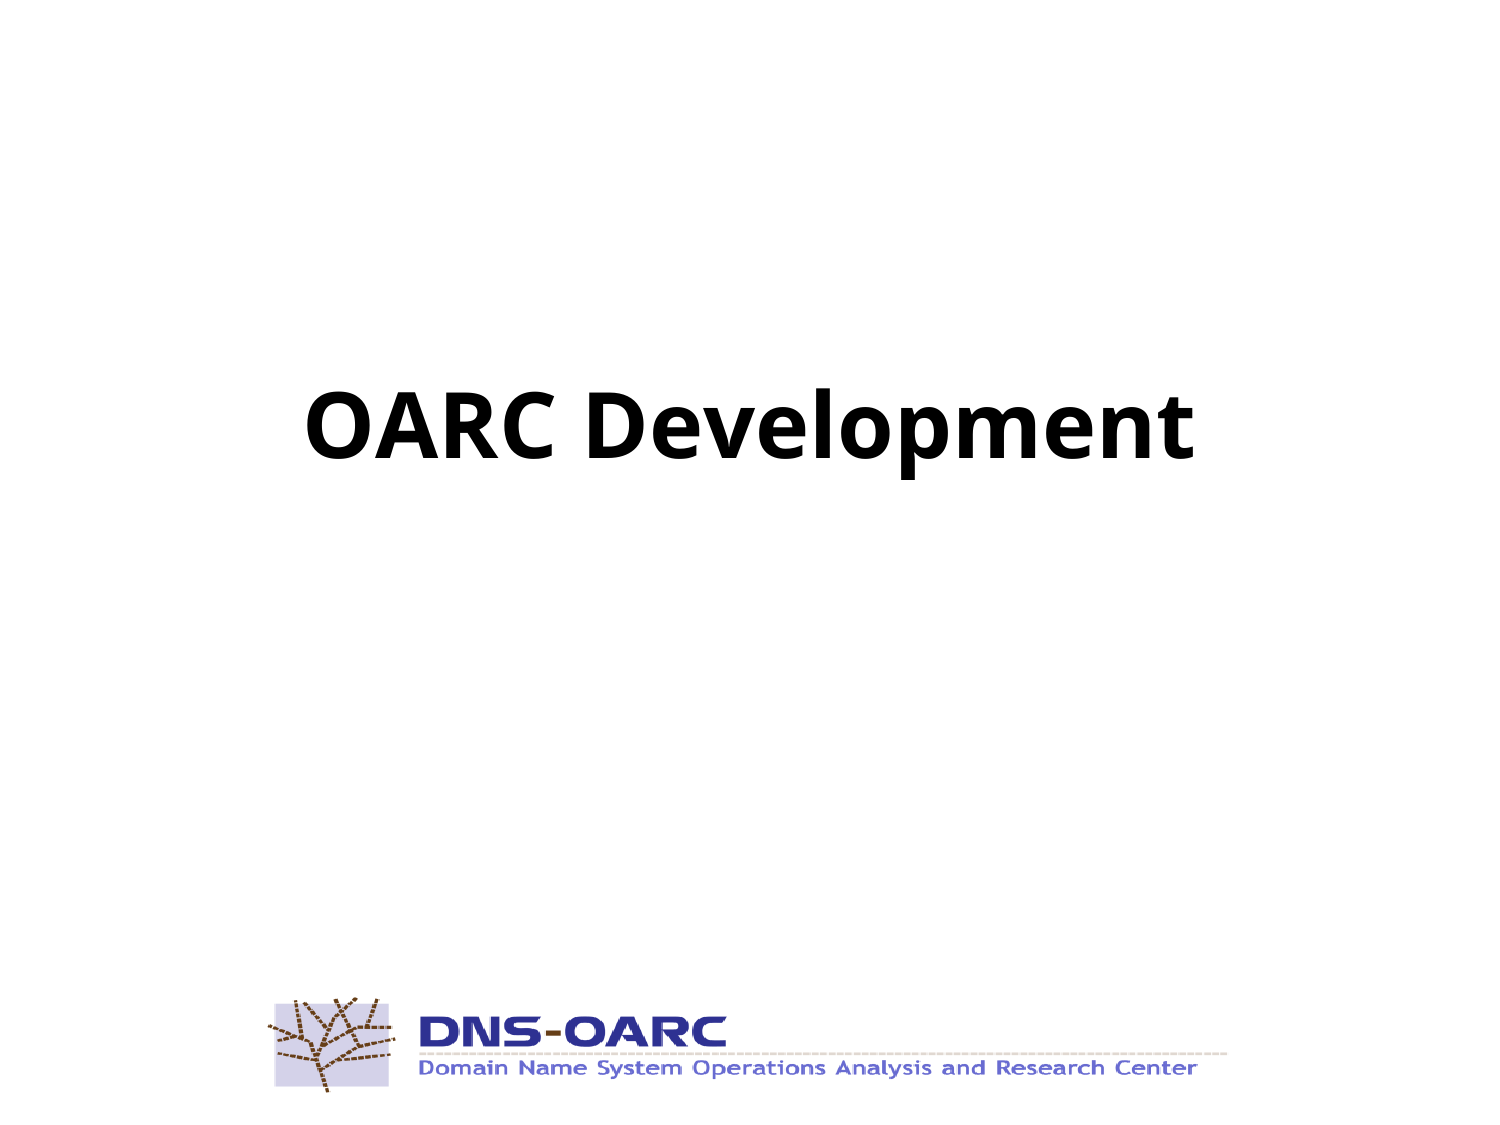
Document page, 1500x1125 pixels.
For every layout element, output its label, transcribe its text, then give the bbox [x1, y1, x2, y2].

picture [214, 991, 1259, 1099]
text_box OARC Development [75, 44, 1426, 916]
